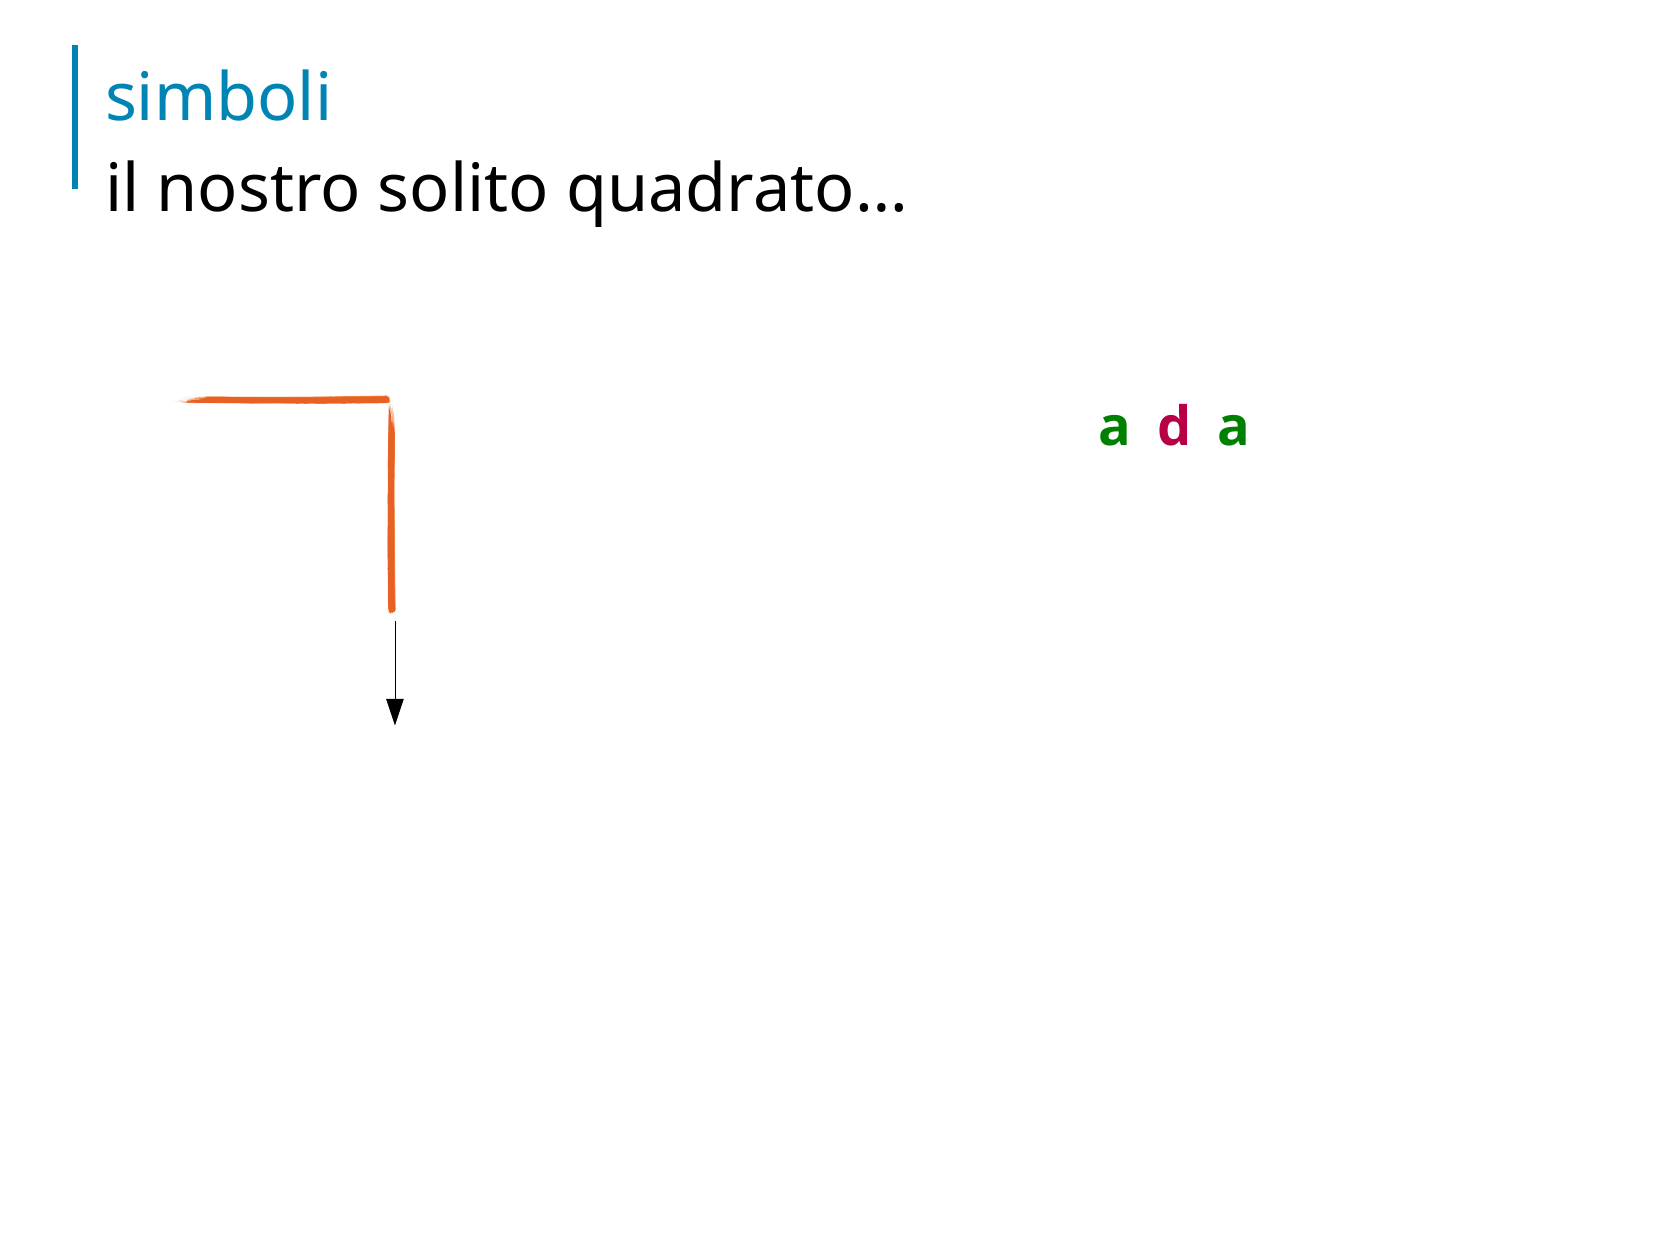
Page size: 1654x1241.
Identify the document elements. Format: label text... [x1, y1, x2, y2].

text_box a [1083, 383, 1142, 472]
picture [170, 393, 396, 614]
text_box d [1142, 383, 1202, 472]
title simboli il nostro solito quadrato… [105, 49, 1571, 200]
text_box a [1202, 383, 1272, 472]
